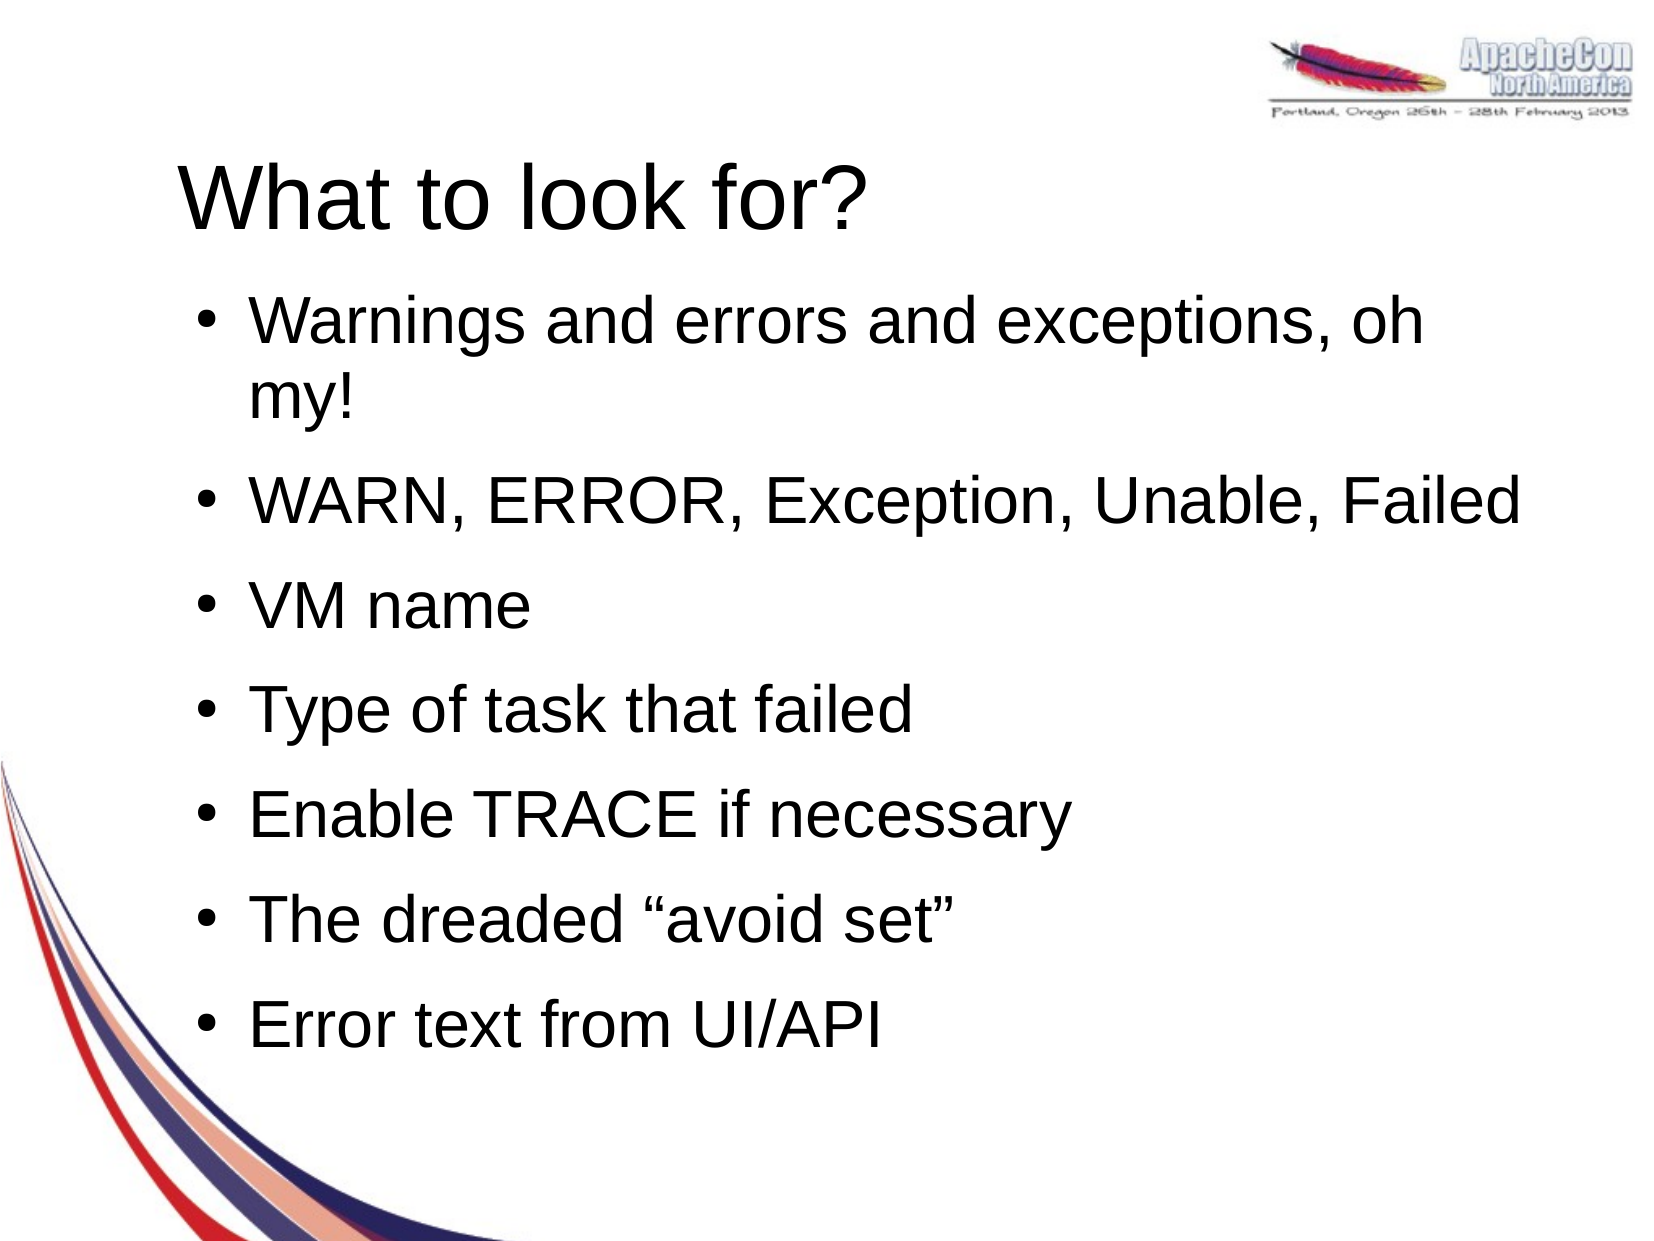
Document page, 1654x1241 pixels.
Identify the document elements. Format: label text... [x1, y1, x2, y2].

title What to look for? [177, 146, 1536, 250]
picture [0, 0, 1654, 1241]
list Warnings and errors and exceptions, oh my! WARN, ERROR, Exception, Unable, Failed VM name Type of task that failed Enable TRACE if necessary The dreaded “avoid set” Error text from UI/API [177, 283, 1536, 1062]
